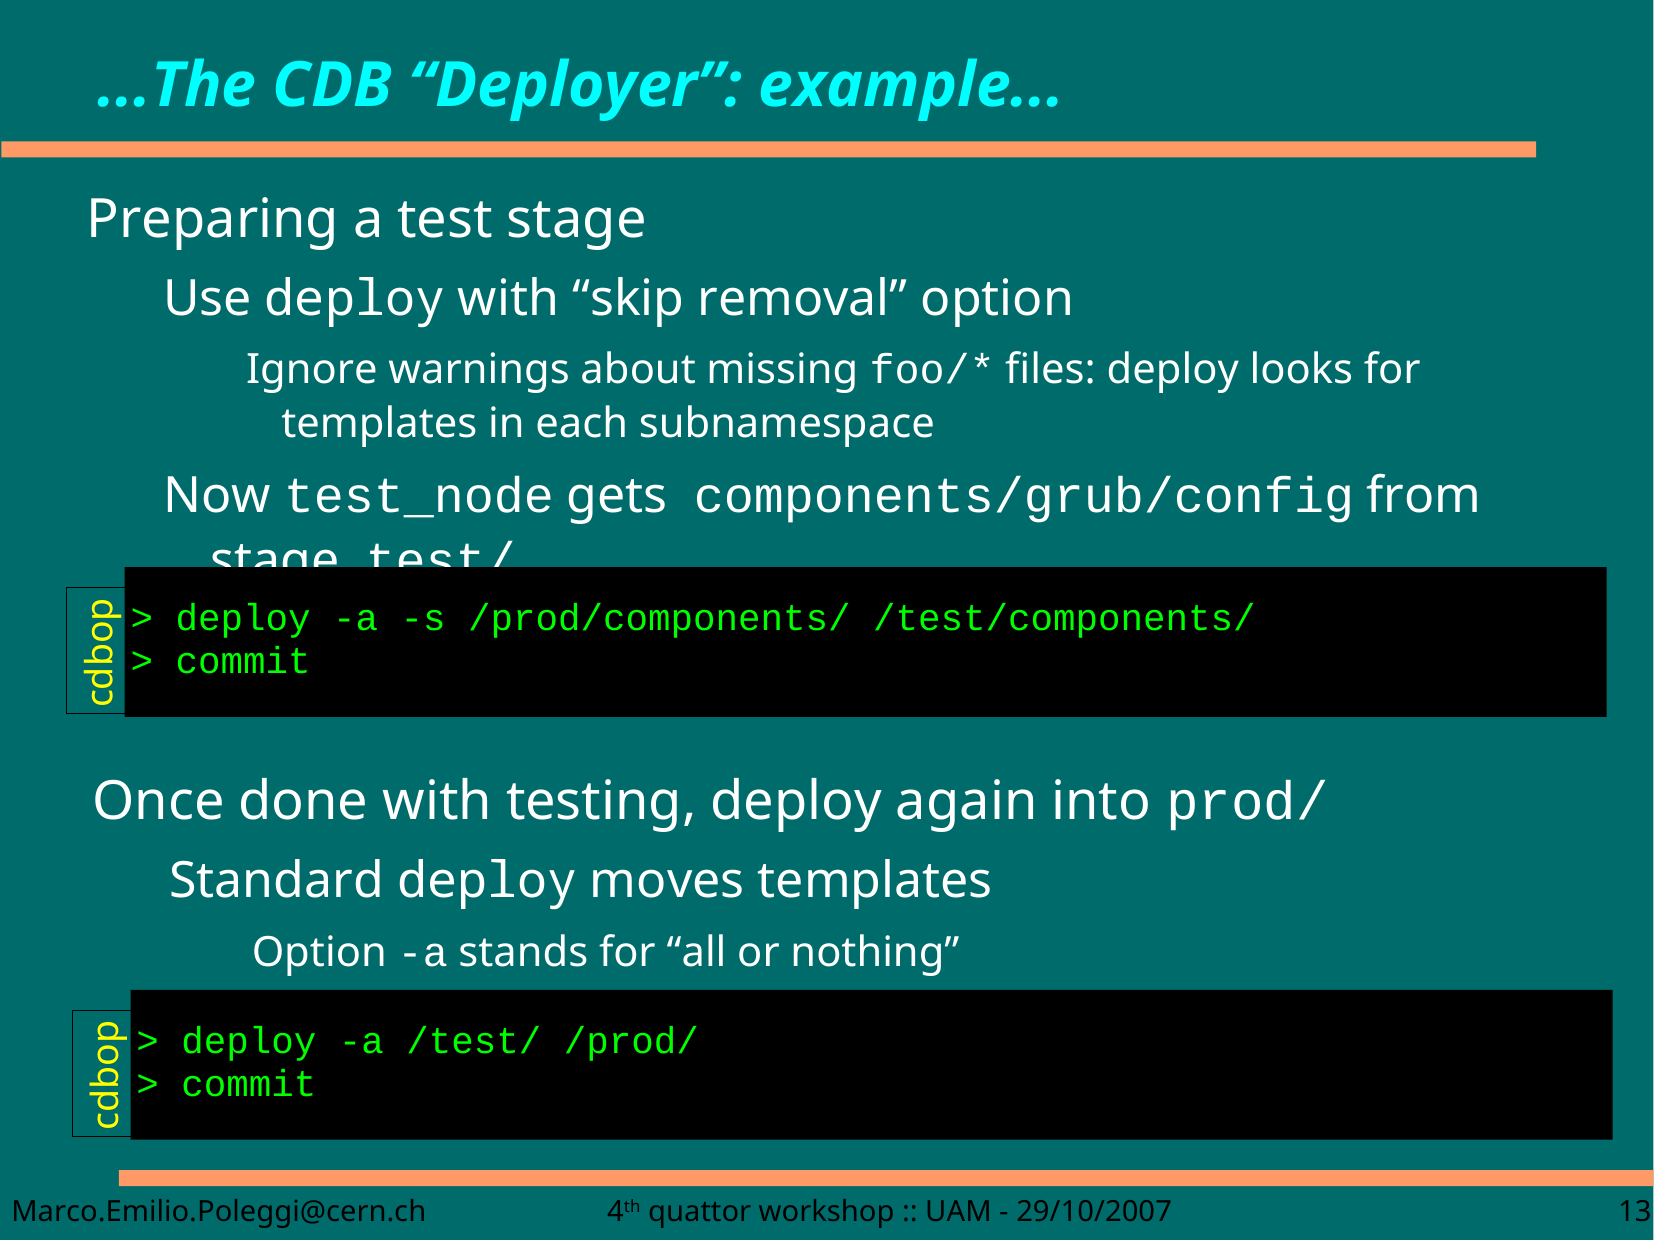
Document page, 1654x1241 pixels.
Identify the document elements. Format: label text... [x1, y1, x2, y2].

title ...The CDB “Deployer”: example... [97, 28, 1510, 136]
text_box cdbop [69, 587, 124, 714]
list Preparing a test stage Use deploy with “skip removal” option Ignore warnings about missing foo/* files: deploy looks for templates in each subnamespace Now test_node gets components/grub/config from stage test/ [68, 181, 1567, 567]
text_box cdbop [75, 1010, 130, 1137]
text_box > deploy -a /test/ /prod/ > commit [130, 989, 1613, 1140]
list Once done with testing, deploy again into prod/ Standard deploy moves templates Option -a stands for “all or nothing” [74, 763, 1573, 967]
text_box > deploy -a -s /prod/components/ /test/components/ > commit [124, 567, 1607, 717]
